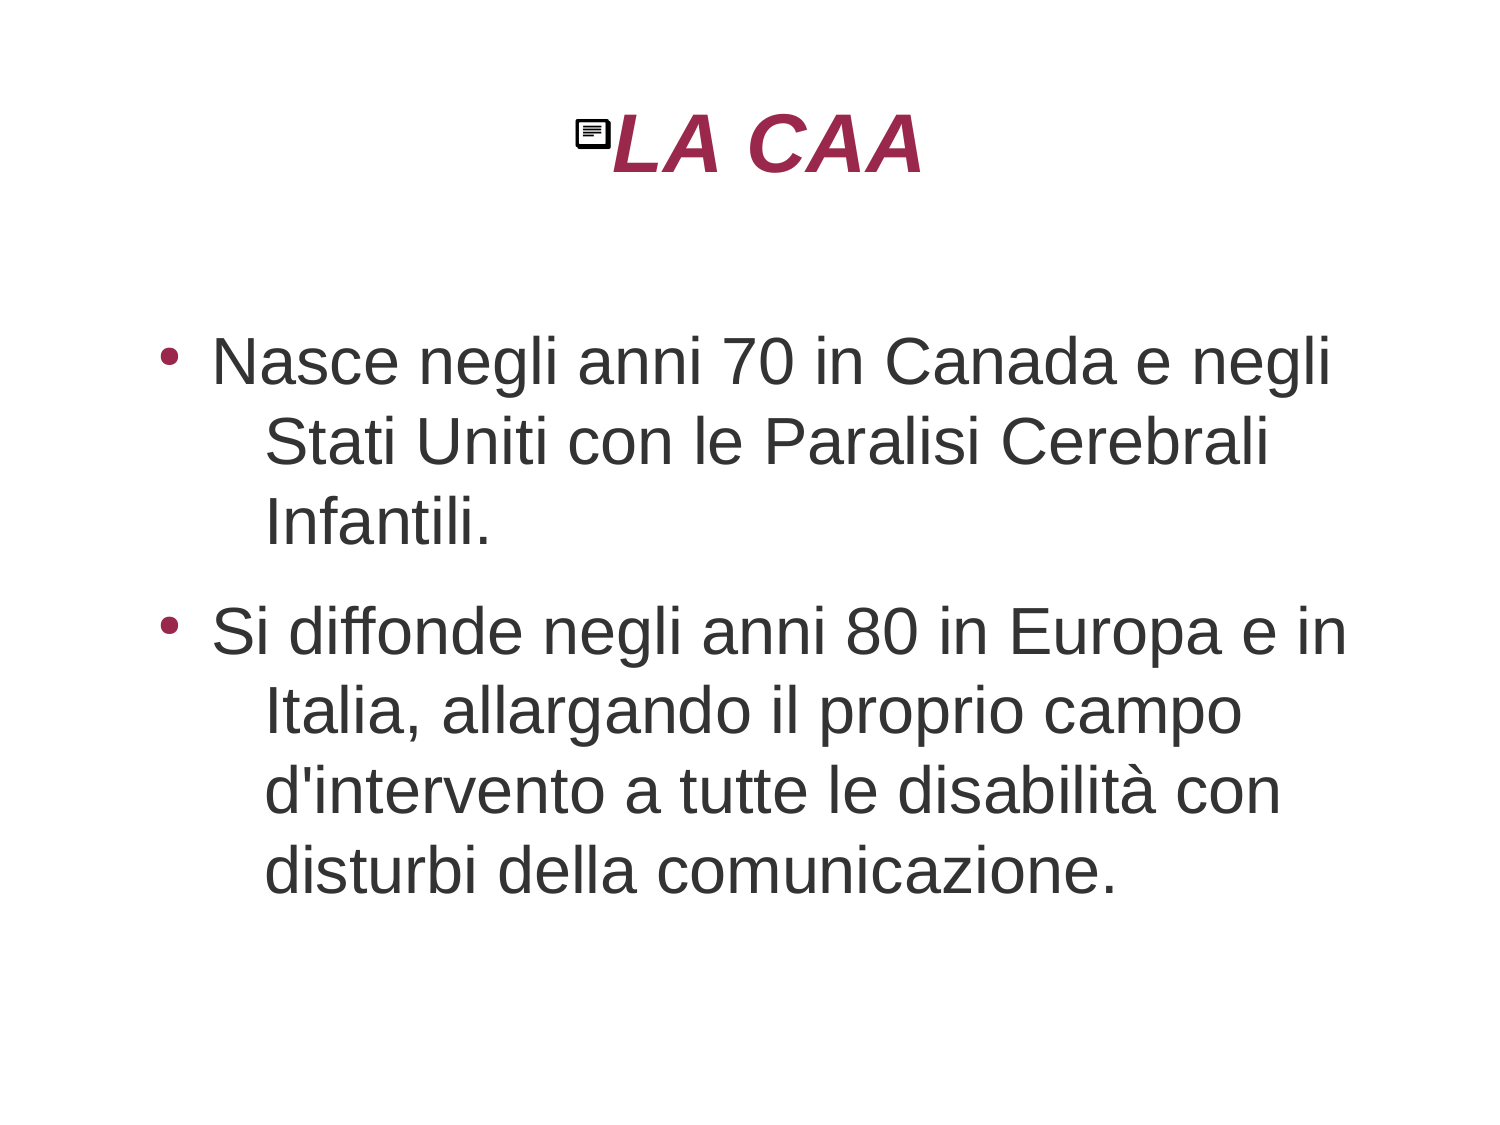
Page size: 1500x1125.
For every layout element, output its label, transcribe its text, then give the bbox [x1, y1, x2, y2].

title LA CAA [75, 44, 1425, 233]
list Nasce negli anni 70 in Canada e negli Stati Uniti con le Paralisi Cerebrali Infantili. Si diffonde negli anni 80 in Europa e in Italia, allargando il proprio campo d'intervento a tutte le disabilità con disturbi della comunicazione. [122, 318, 1376, 1027]
